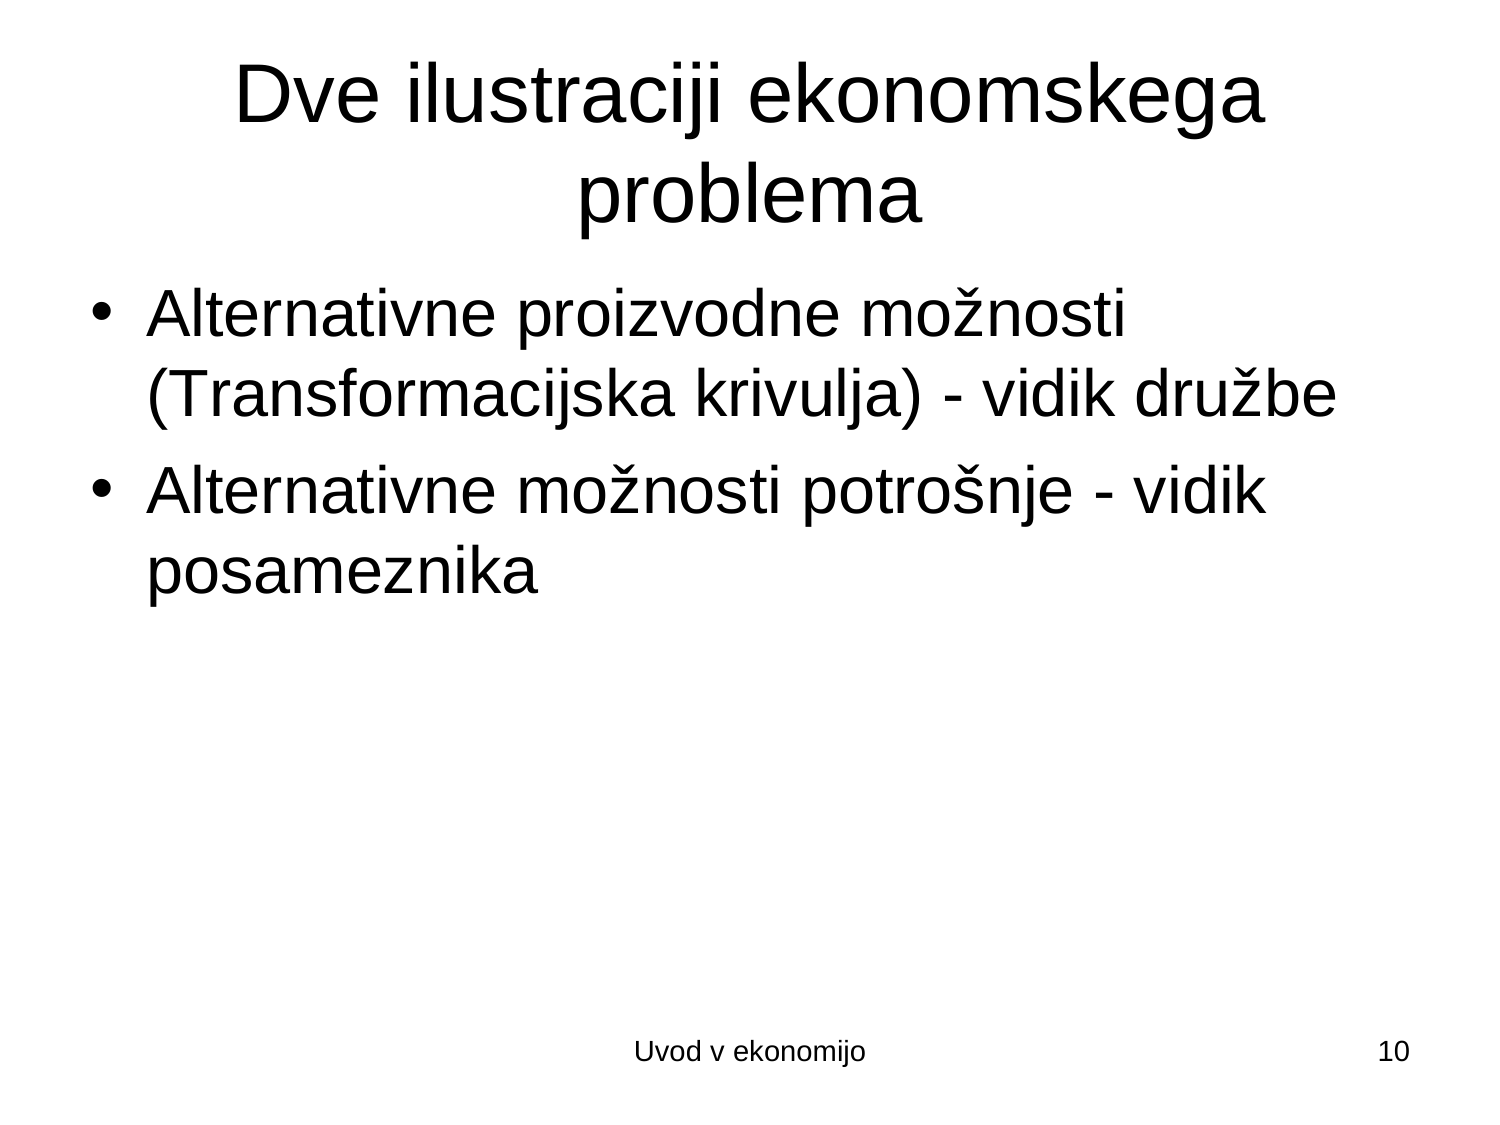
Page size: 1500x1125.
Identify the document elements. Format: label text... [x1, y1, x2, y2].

text_box <number> [1074, 1024, 1426, 1103]
title Dve ilustraciji ekonomskega problema [75, 31, 1426, 247]
text_box Uvod v ekonomijo [512, 1024, 988, 1103]
list Alternativne proizvodne možnosti (Transformacijska krivulja) - vidik družbe Alternativne možnosti potrošnje - vidik posameznika [75, 262, 1426, 1006]
